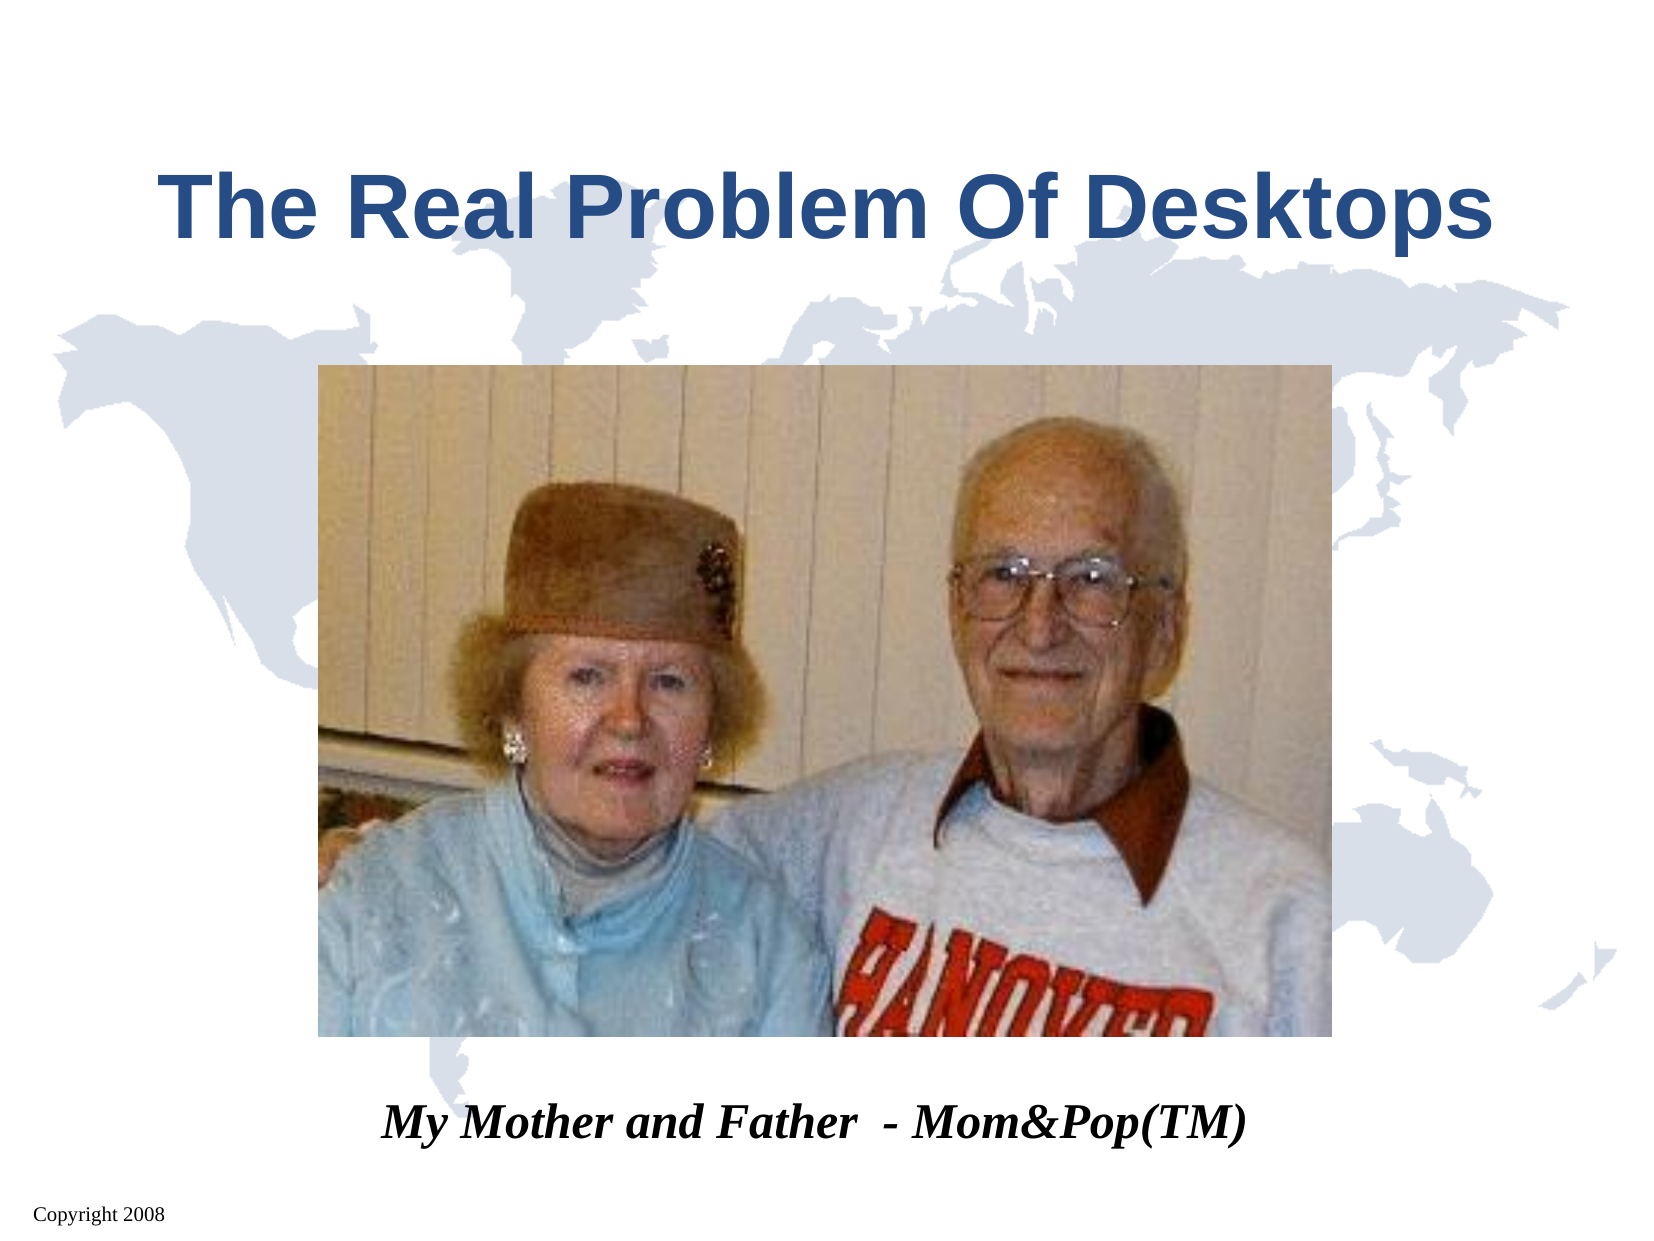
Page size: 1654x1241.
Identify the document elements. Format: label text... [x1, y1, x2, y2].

picture [28, 99, 1645, 1154]
text_box My Mother and Father - Mom&Pop(TM) [291, 1093, 1339, 1211]
title The Real Problem Of Desktops [121, 99, 1534, 314]
